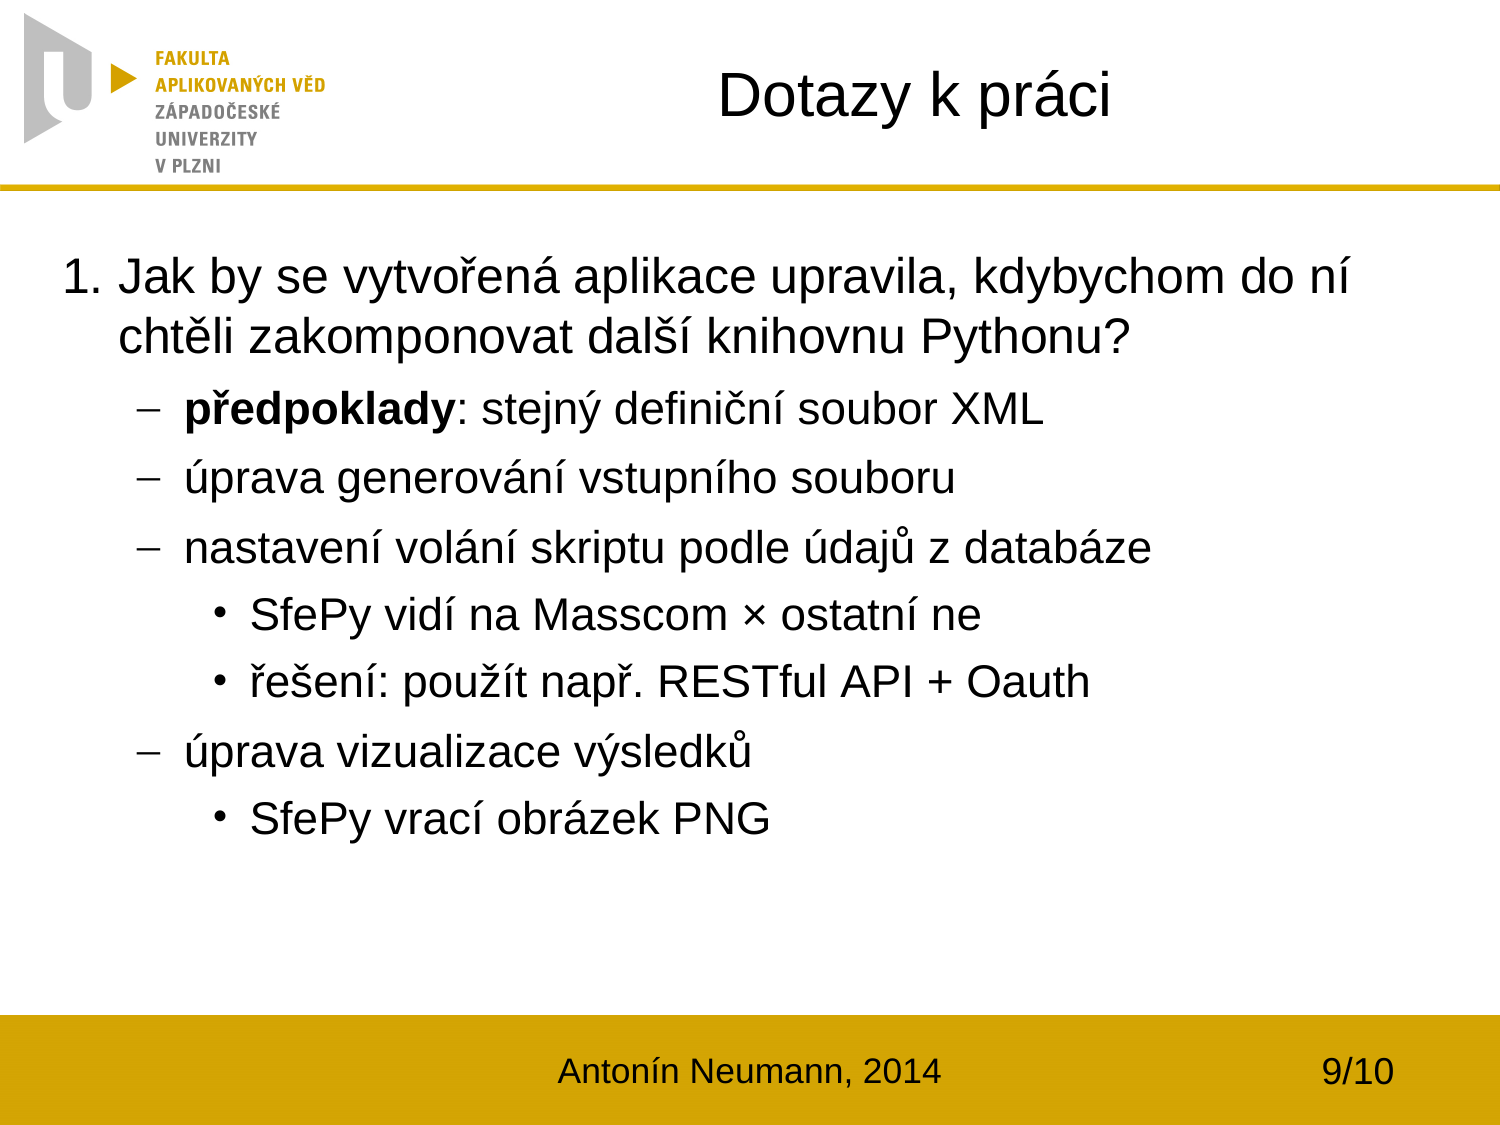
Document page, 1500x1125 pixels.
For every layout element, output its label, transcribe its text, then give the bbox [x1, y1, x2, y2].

picture [1326, 1061, 1331, 1072]
list Jak by se vytvořená aplikace upravila, kdybychom do ní chtěli zakomponovat další knihovnu Pythonu? předpoklady: stejný definiční soubor XML úprava generování vstupního souboru nastavení volání skriptu podle údajů z databáze SfePy vidí na Masscom × ostatní ne řešení: použít např. RESTful API + Oauth úprava vizualizace výsledků SfePy vrací obrázek PNG [47, 236, 1441, 993]
text_box <číslo>/10 [1331, 1039, 1500, 1100]
text_box Antonín Neumann, 2014 [542, 1041, 958, 1099]
picture [24, 13, 325, 173]
title Dotazy k práci [384, 18, 1447, 165]
picture [0, 1015, 1500, 1125]
text_box [1, 184, 1500, 191]
